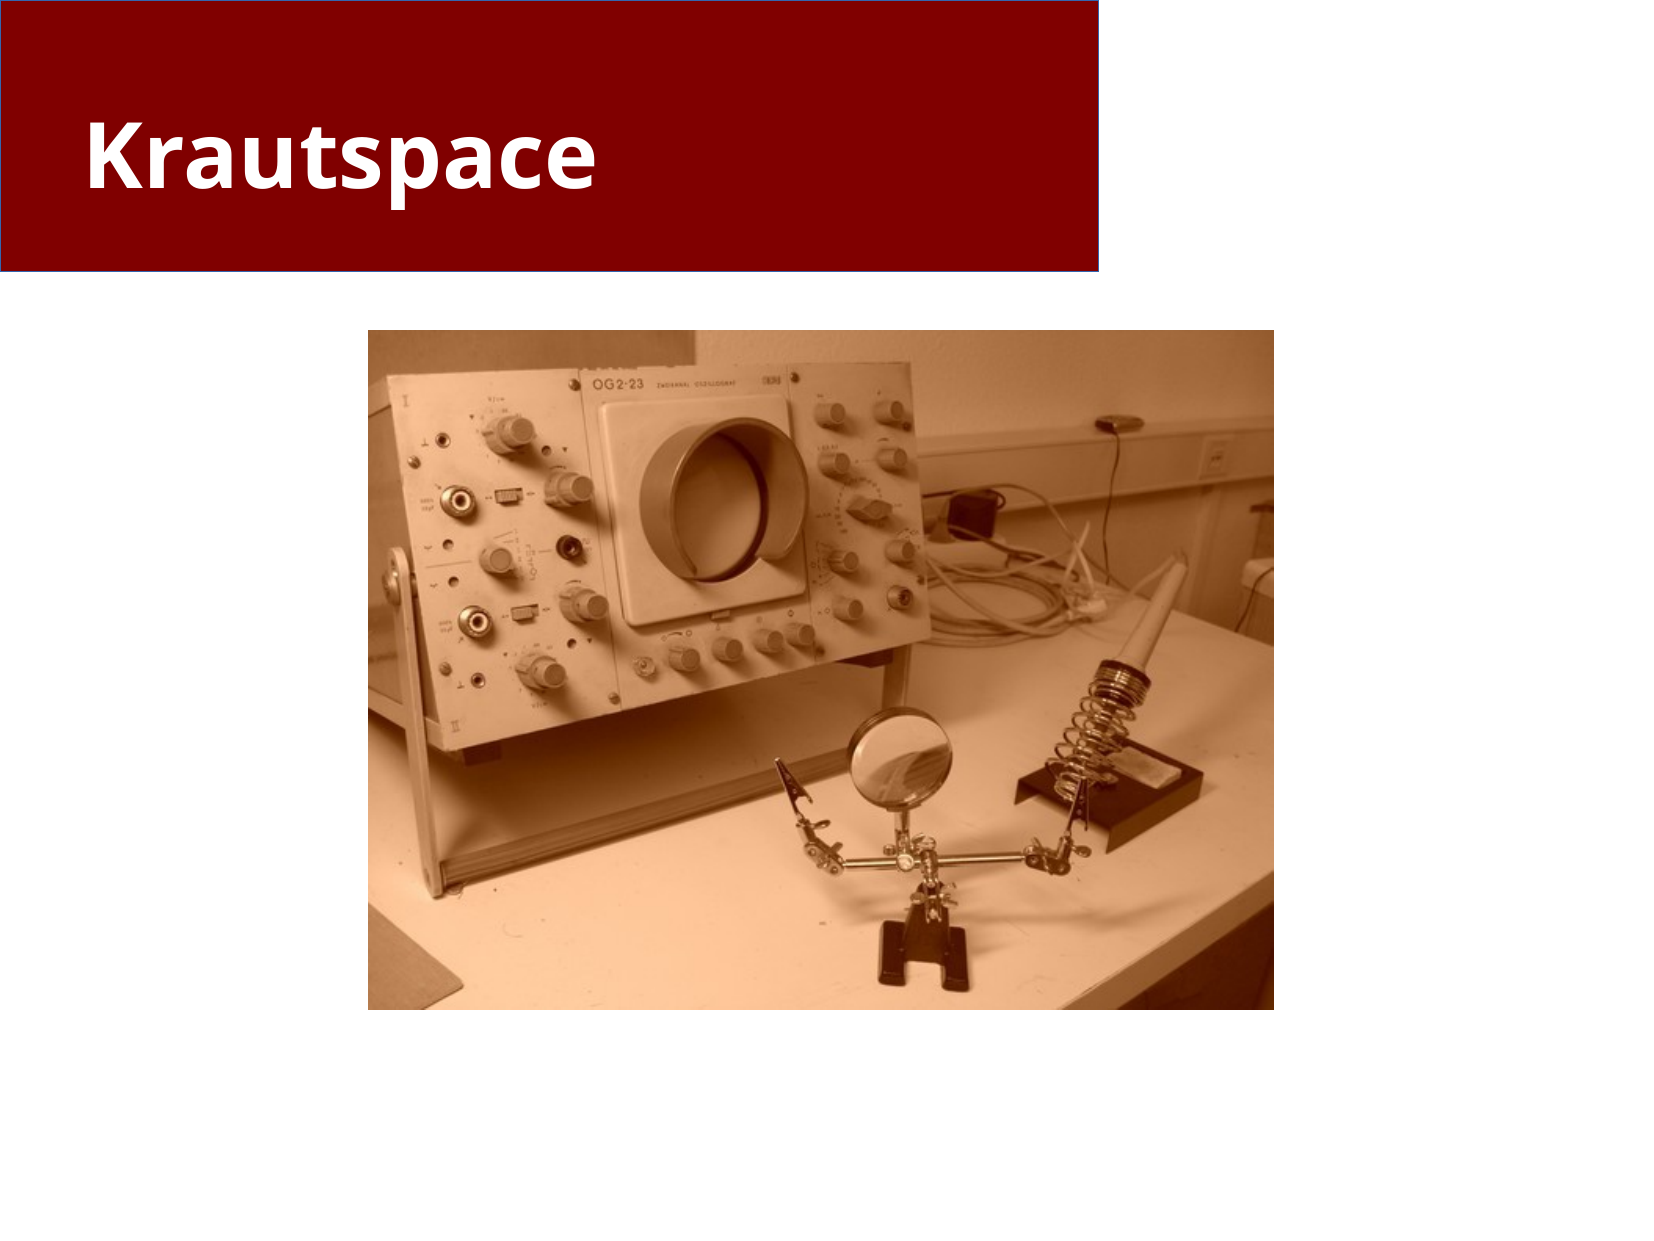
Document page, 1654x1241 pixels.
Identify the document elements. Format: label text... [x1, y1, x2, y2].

picture [368, 330, 1274, 1010]
title Krautspace [82, 49, 1028, 257]
